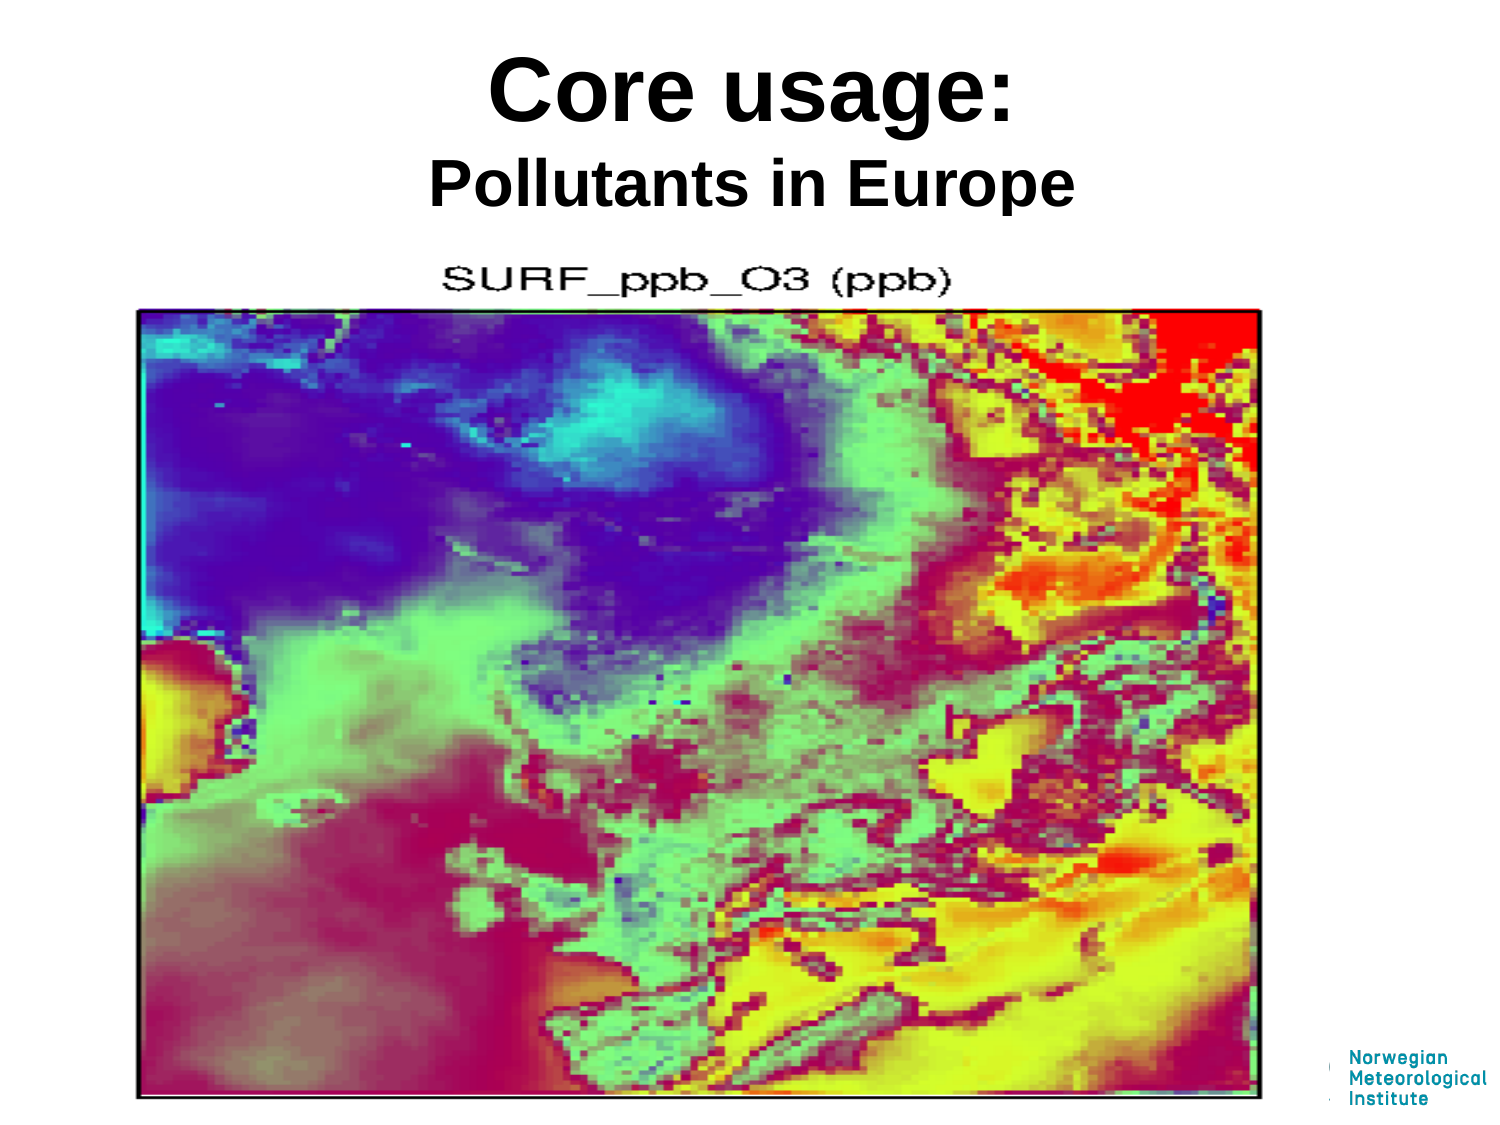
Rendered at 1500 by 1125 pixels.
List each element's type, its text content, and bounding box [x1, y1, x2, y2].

title Core usage: Pollutants in Europe [88, 29, 1418, 220]
picture [29, 216, 1495, 1125]
